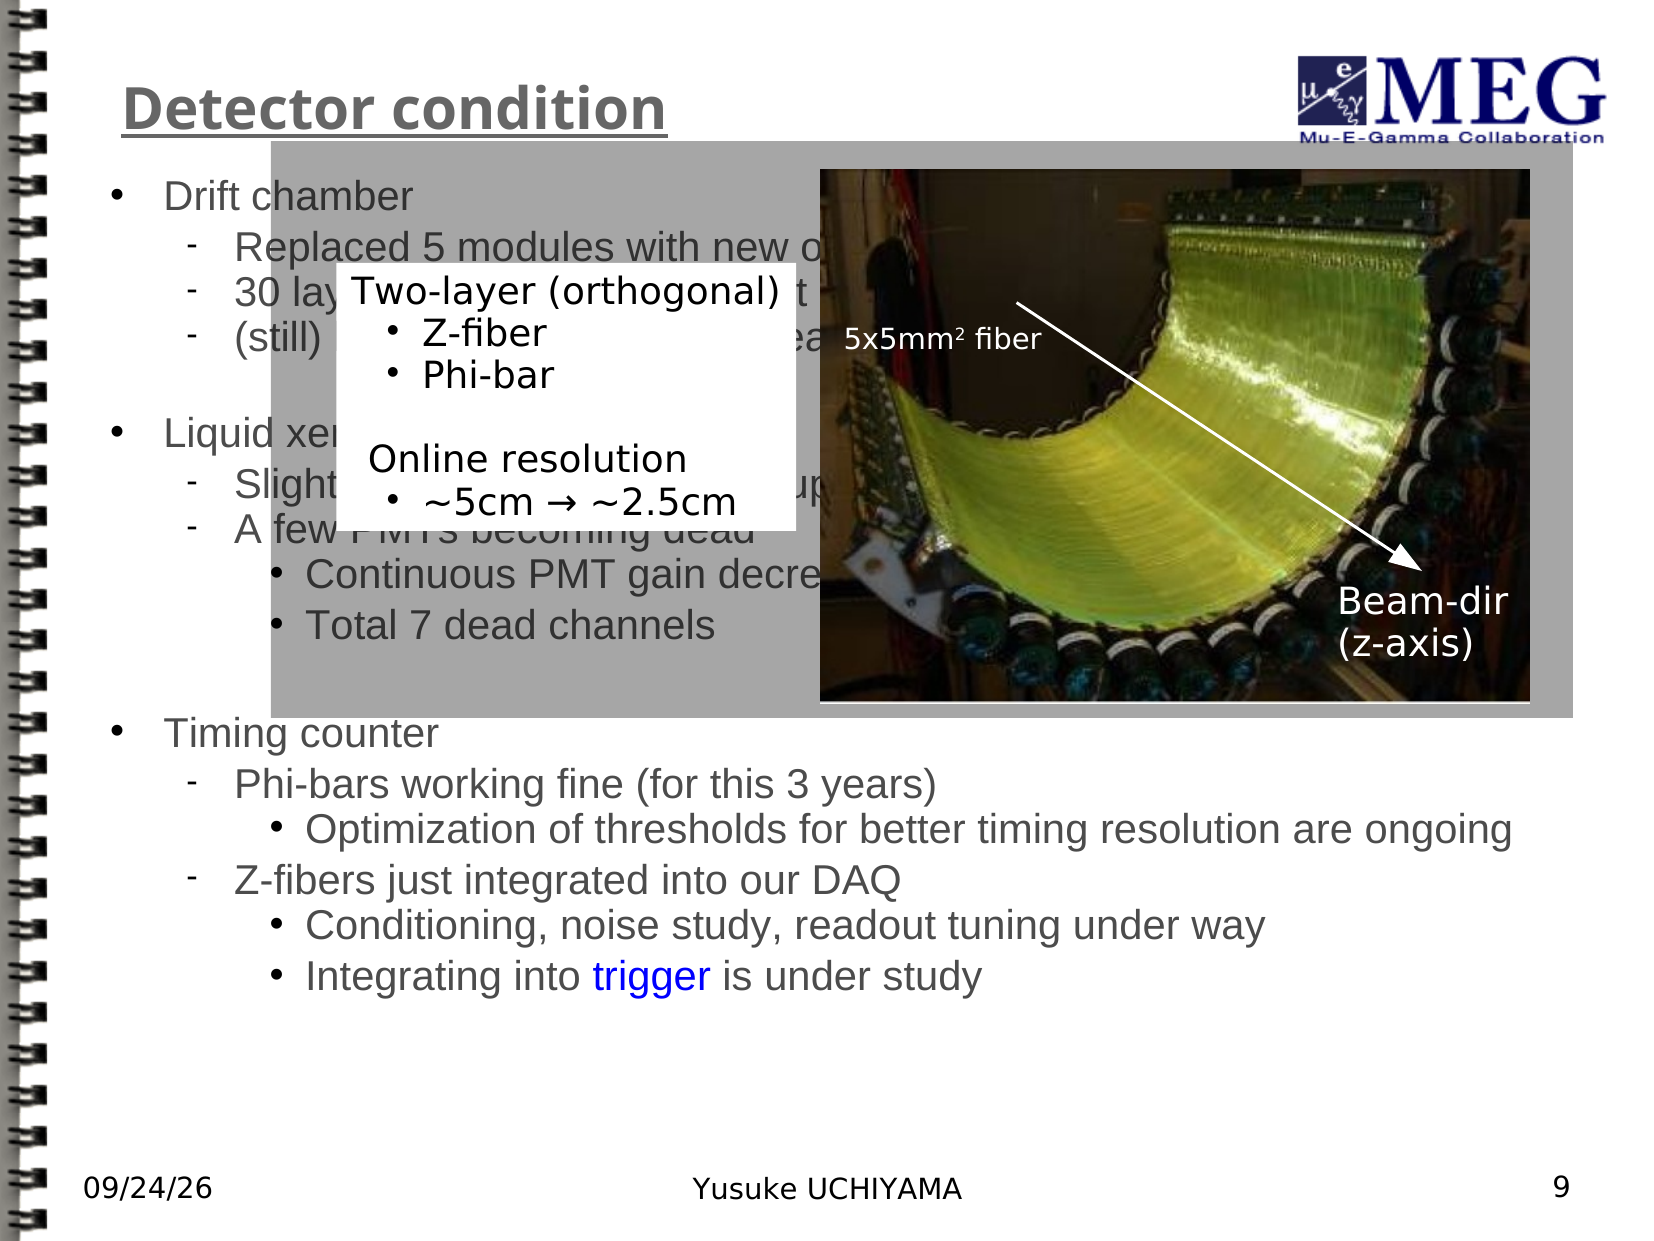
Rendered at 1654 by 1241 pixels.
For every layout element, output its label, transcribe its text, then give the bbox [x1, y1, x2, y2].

text_box Beam-dir (z-axis) [1322, 573, 1524, 675]
text_box Two-layer (orthogonal) Z-fiber Phi-bar Online resolution ~5cm → ~2.5cm [336, 262, 797, 527]
picture [0, 0, 1654, 1241]
text_box 5x5mm2 fiber [828, 315, 1057, 366]
list Drift chamber Replaced 5 modules with new ones 30 layers (out of 32) working at nominal voltage (still) large noise on cathode readout Liquid xenon Slightly higher light yield (full (updating best record)) A few PMTs becoming dead Continuous PMT gain decrease Total 7 dead channels Timing counter Phi-bars working fine (for this 3 years) Optimization of thresholds for better timing resolution are ongoing Z-fibers just integrated into our DAQ Conditioning, noise study, readout tuning under way Integrating into trigger is under study [92, 174, 1571, 1094]
text_box [270, 141, 1573, 718]
title Detector condition [121, 50, 1300, 162]
